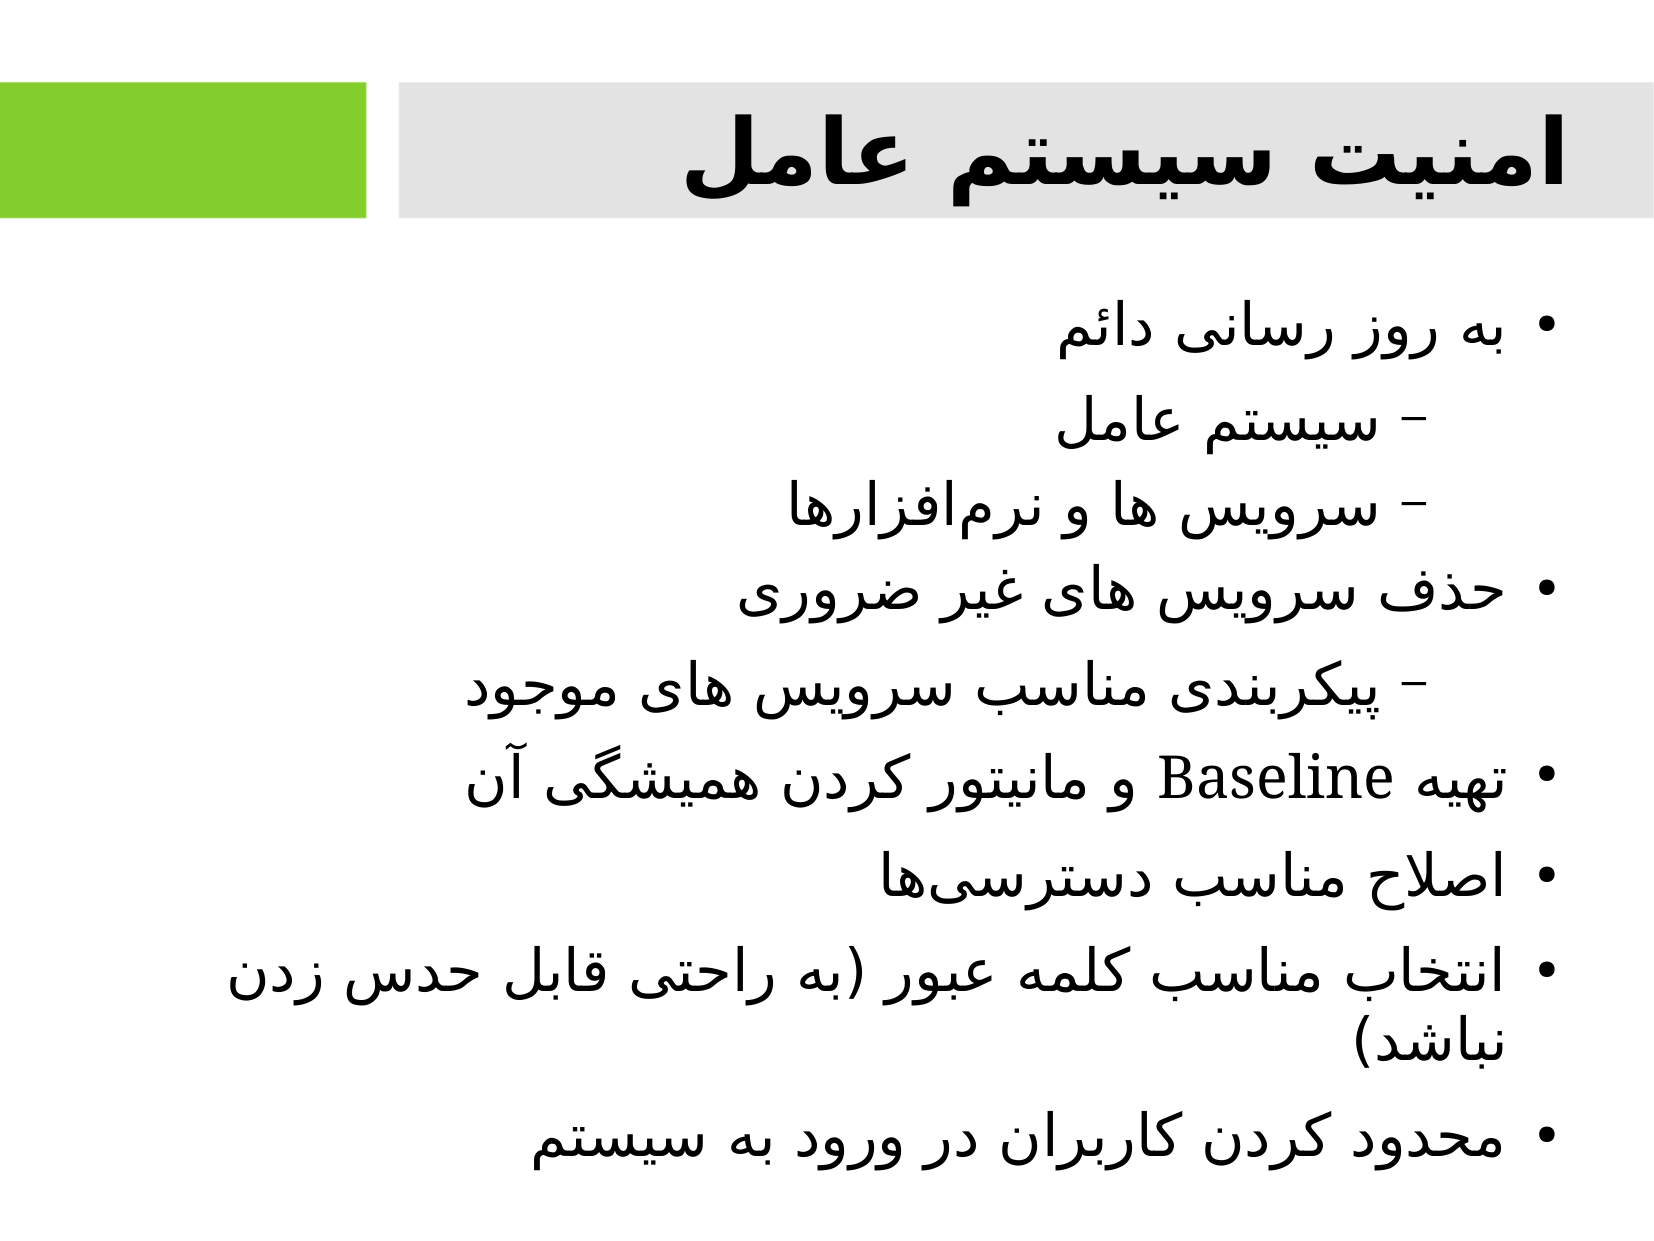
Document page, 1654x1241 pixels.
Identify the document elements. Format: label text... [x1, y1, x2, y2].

list به روز رسانی دائم سیستم عامل سرویس ها و نرم‌افزارها حذف سرویس های غیر ضروری پیکربندی مناسب سرویس های موجود تهیه Baseline و مانیتور کردن همیشگی آن اصلاح مناسب دسترسی‌ها انتخاب مناسب کلمه عبور (به راحتی قابل حدس زدن نباشد) محدود کردن کاربران در ورود به سیستم [82, 290, 1571, 1182]
title امنیت سیستم عامل [82, 49, 1571, 257]
picture [0, 0, 1654, 1241]
